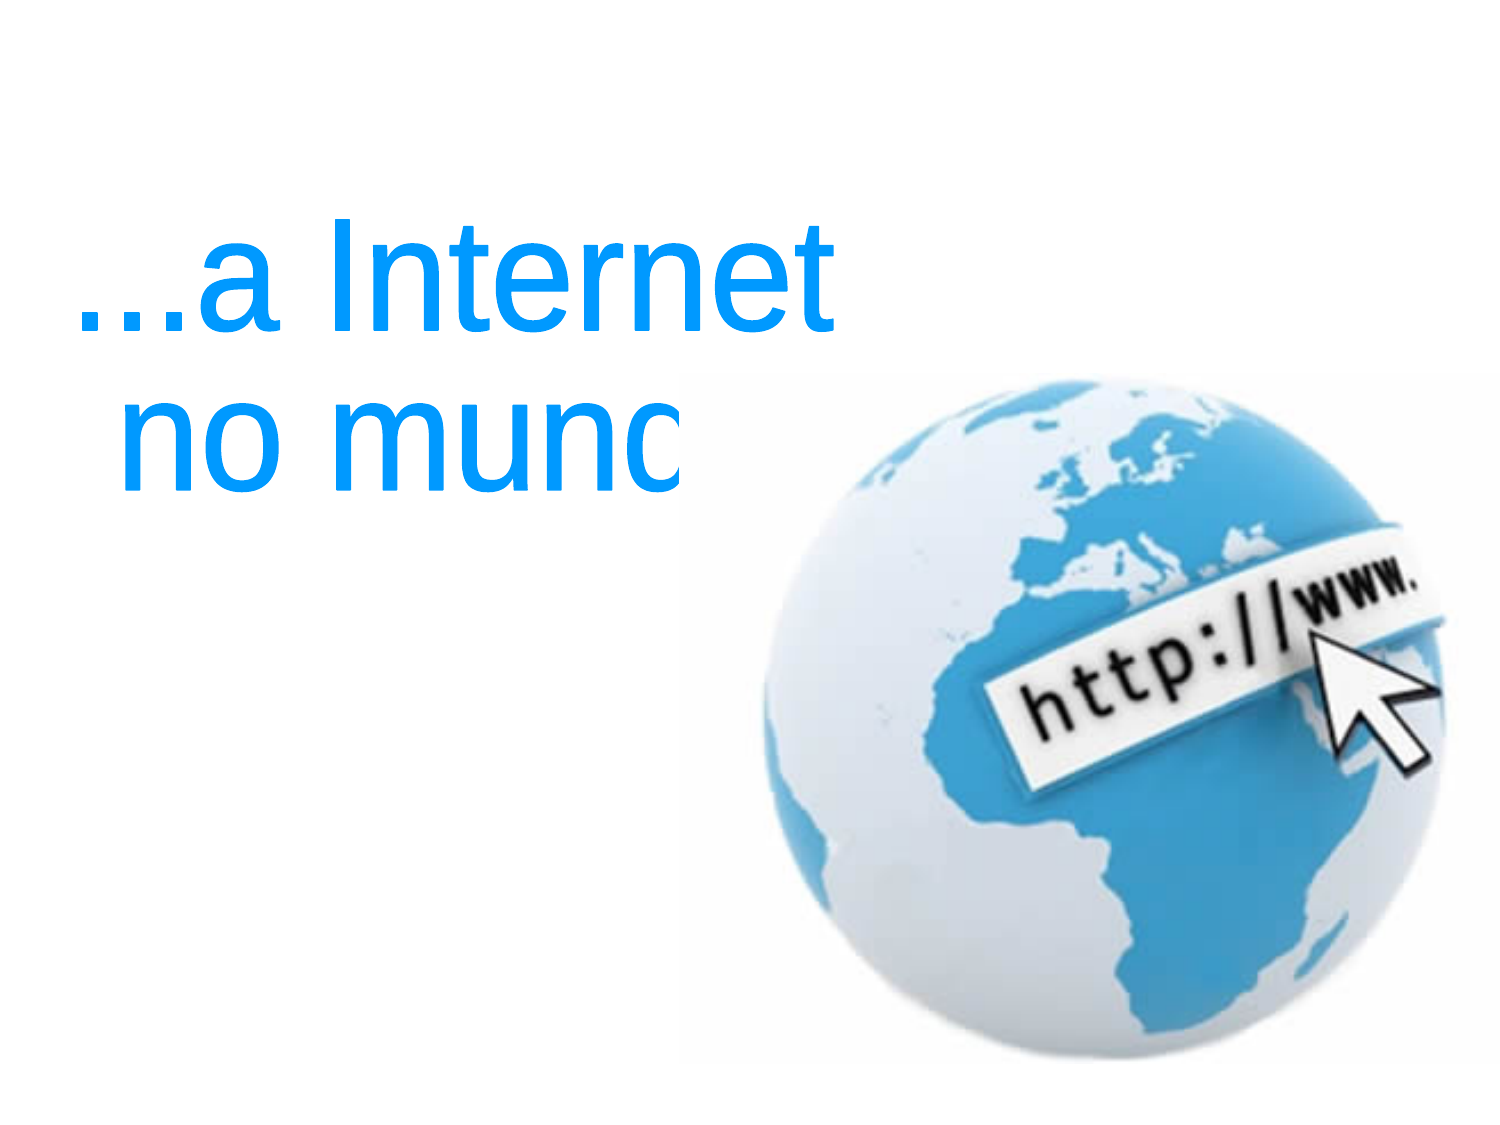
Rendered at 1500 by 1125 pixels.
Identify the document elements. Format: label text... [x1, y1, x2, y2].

text_box ...a Internet no mundo [584, 243, 623, 330]
text_box ...a Internet no mundo [715, 243, 787, 332]
text_box ...a Internet no mundo [634, 243, 700, 330]
text_box ...a Internet no mundo [201, 244, 280, 332]
picture [679, 373, 1500, 1064]
text_box ...a Internet no mundo [795, 226, 833, 332]
text_box ...a Internet no mundo [125, 403, 191, 490]
text_box ...a Internet no mundo [496, 243, 568, 332]
text_box ...a Internet no mundo [450, 226, 489, 332]
text_box ...a Internet no mundo [627, 403, 679, 492]
text_box ...a Internet no mundo [206, 403, 278, 492]
text_box ...a Internet no mundo [373, 243, 439, 330]
text_box ...a Internet no mundo [336, 403, 443, 490]
text_box ...a Internet no mundo [335, 219, 350, 330]
text_box ...a Internet no mundo [547, 403, 612, 490]
text_box ...a Internet no mundo [462, 405, 528, 492]
